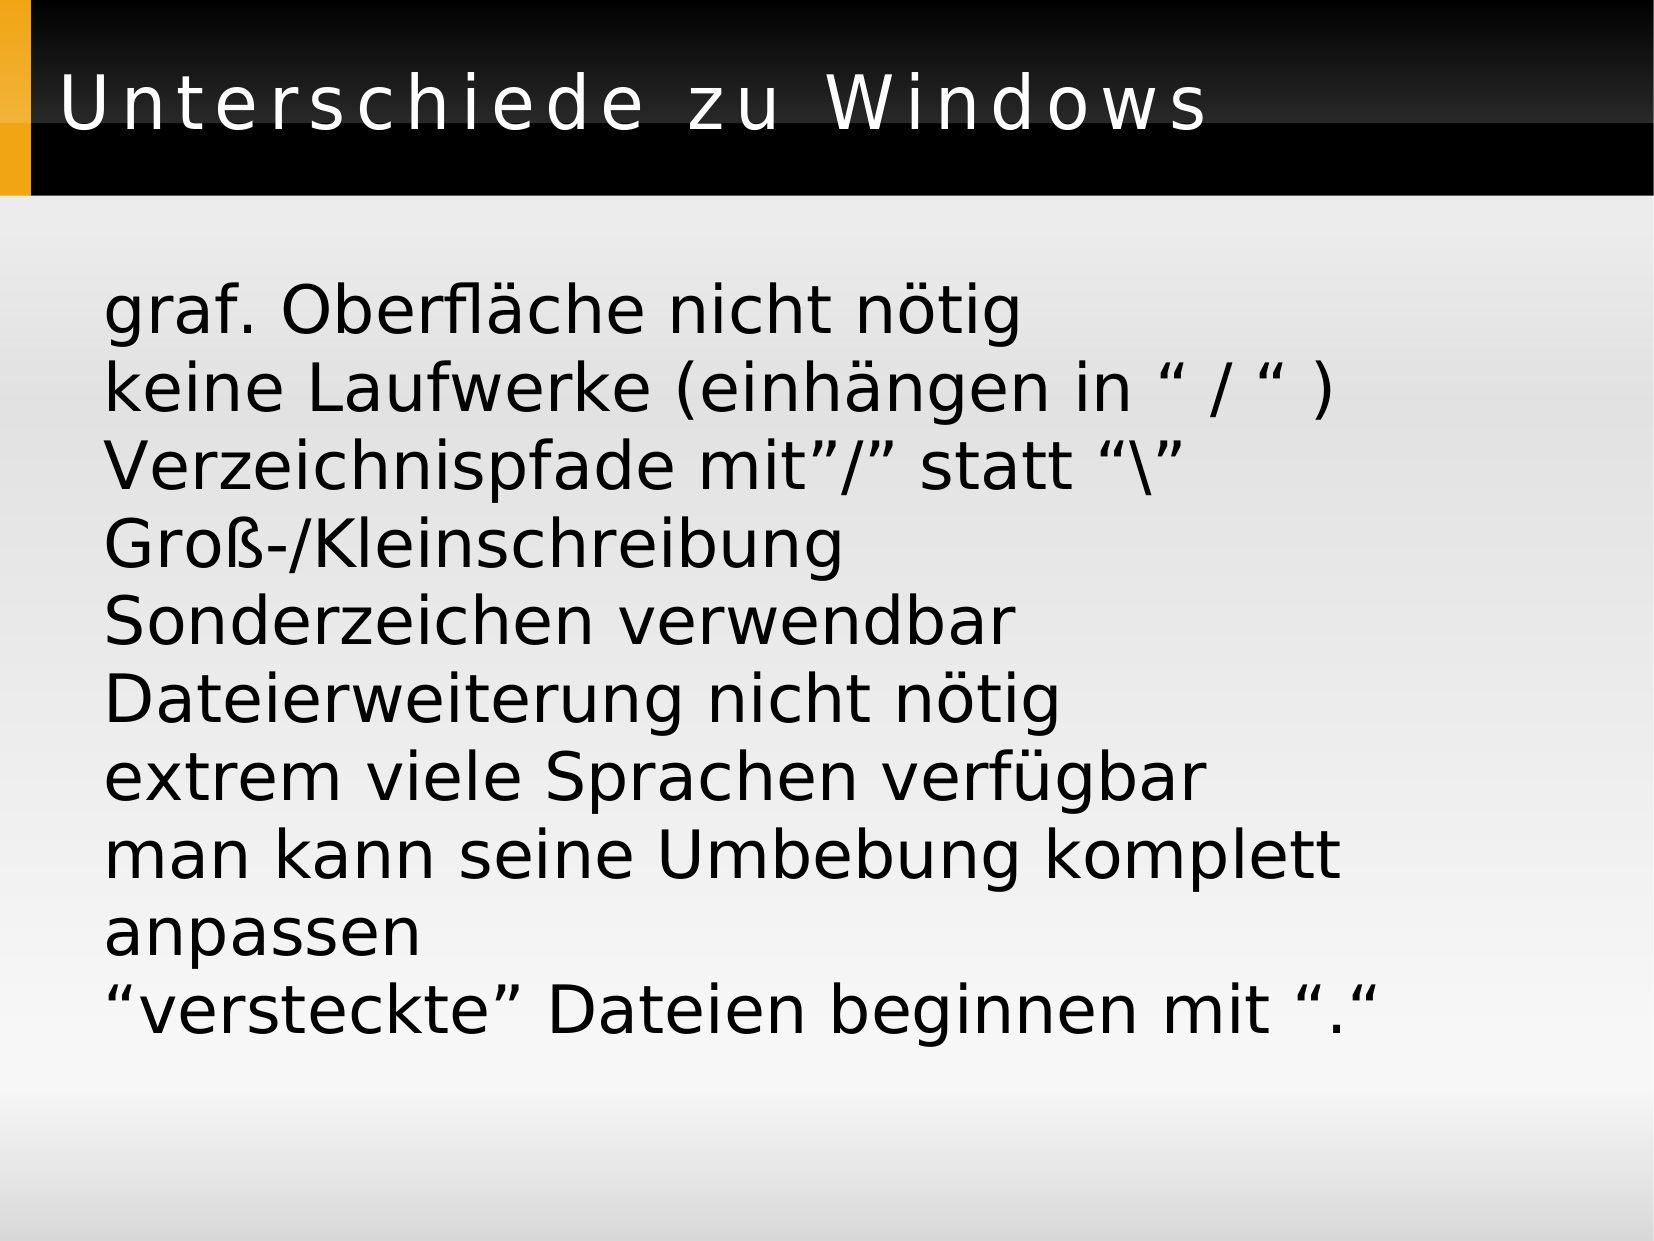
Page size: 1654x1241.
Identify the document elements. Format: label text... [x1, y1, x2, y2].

subtitle graf. Oberfläche nicht nötig keine Laufwerke (einhängen in “ / “ ) Verzeichnispfade mit”/” statt “\” Groß-/Kleinschreibung Sonderzeichen verwendbar Dateierweiterung nicht nötig extrem viele Sprachen verfügbar man kann seine Umbebung komplett anpassen “versteckte” Dateien beginnen mit “.“ [82, 271, 1571, 1128]
picture [0, 0, 1654, 1241]
title Unterschiede zu Windows [59, 29, 1270, 178]
